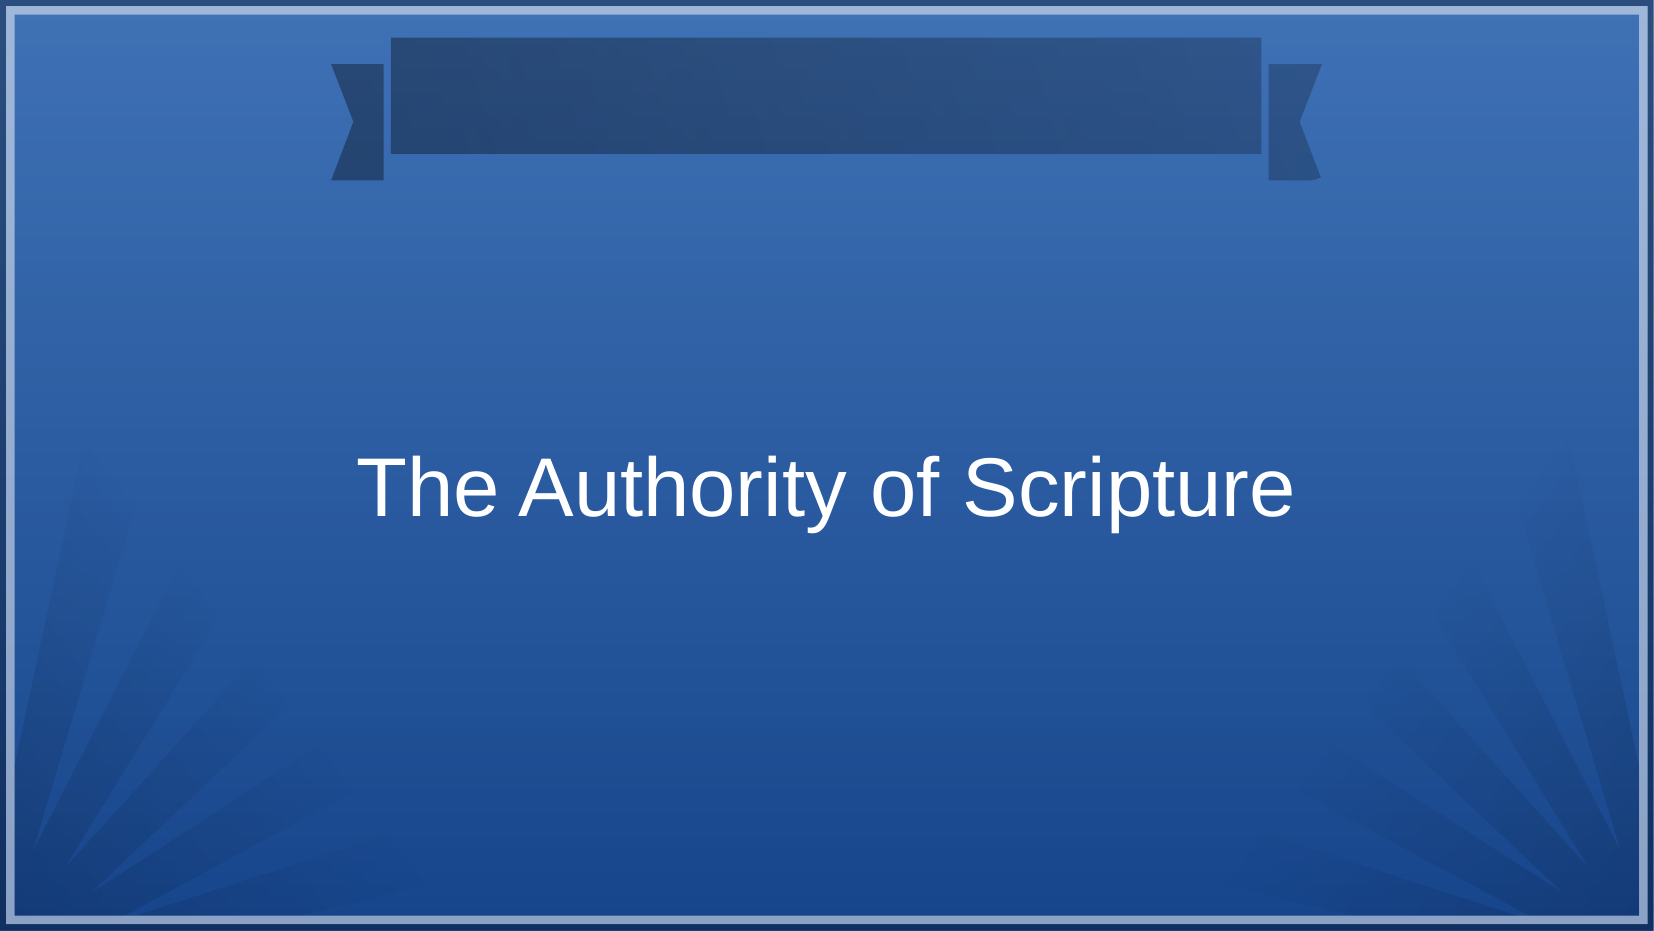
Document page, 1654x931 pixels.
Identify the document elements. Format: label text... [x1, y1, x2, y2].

list The Authority of Scripture [82, 217, 1571, 758]
